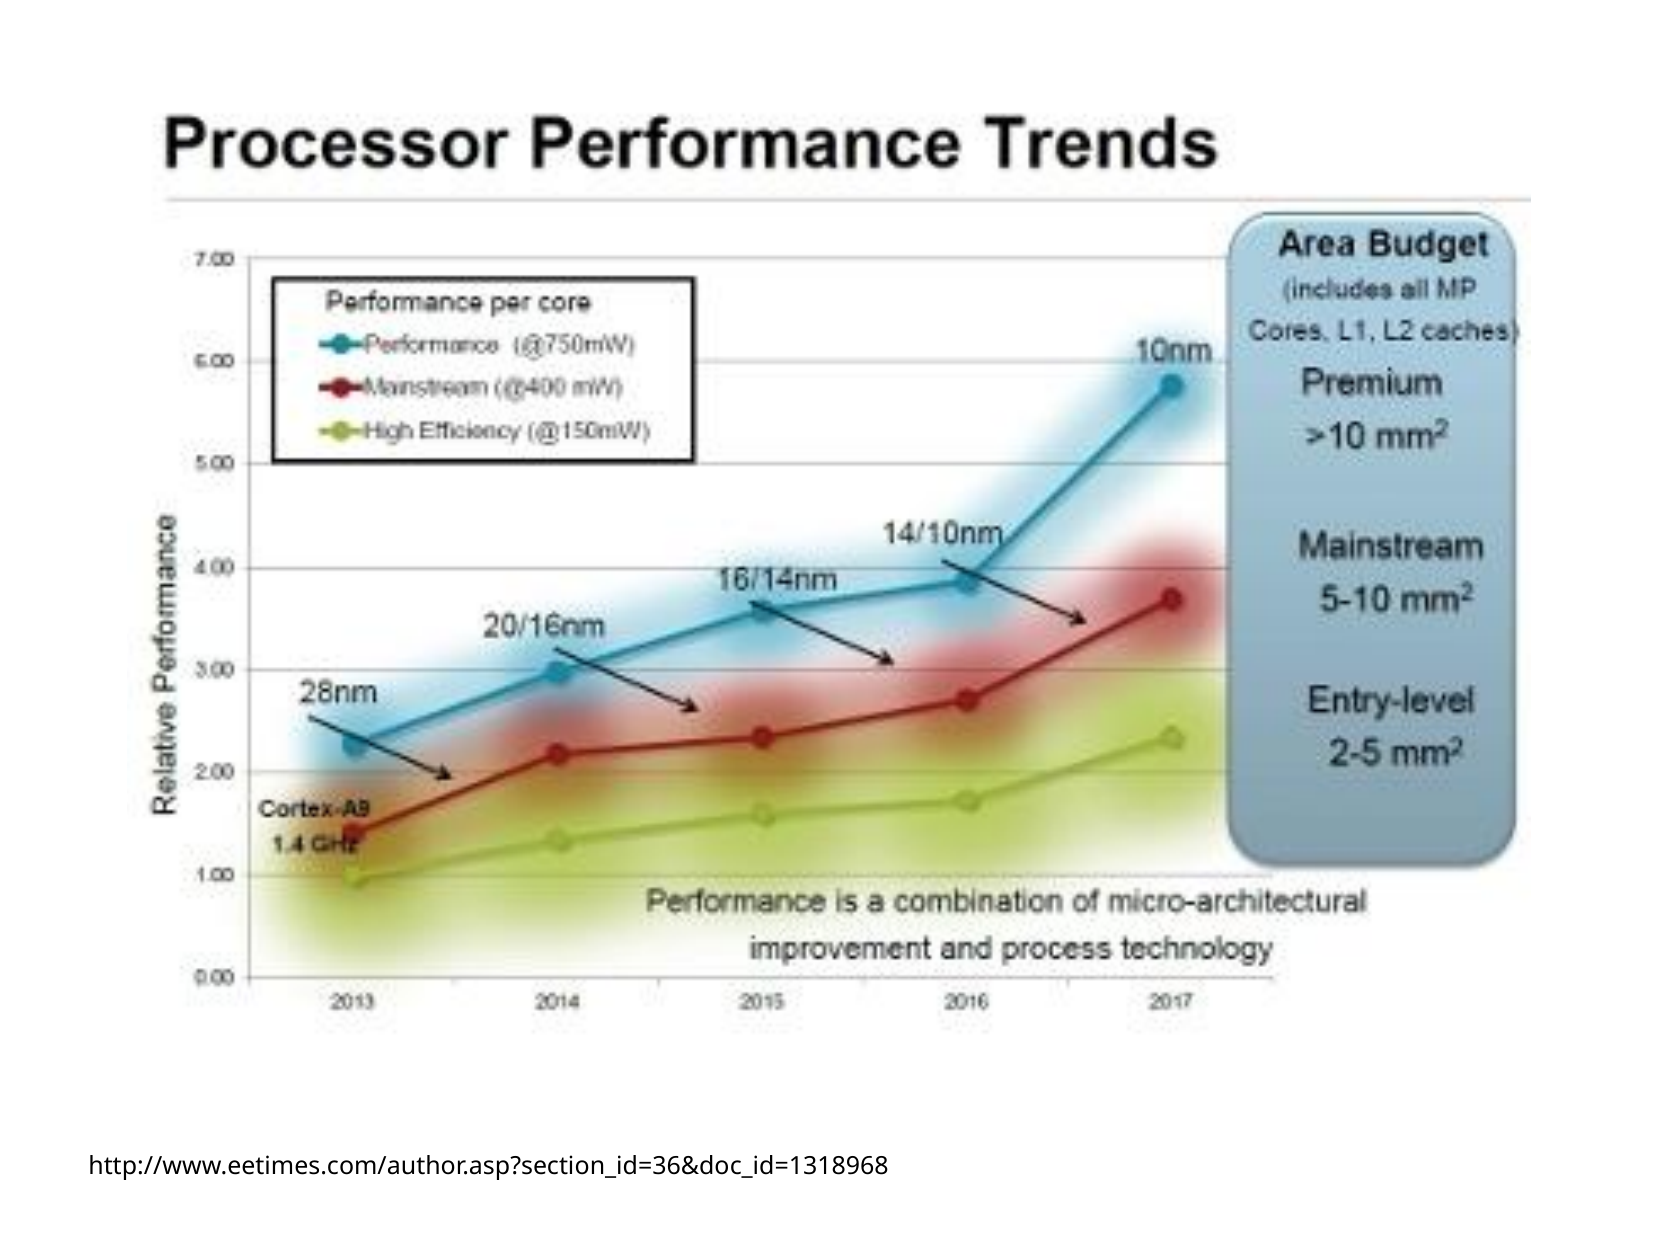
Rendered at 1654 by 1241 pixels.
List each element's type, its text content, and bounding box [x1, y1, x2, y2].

text_box http://www.eetimes.com/author.asp?section_id=36&doc_id=1318968 [73, 1140, 886, 1183]
picture [127, 88, 1531, 1066]
